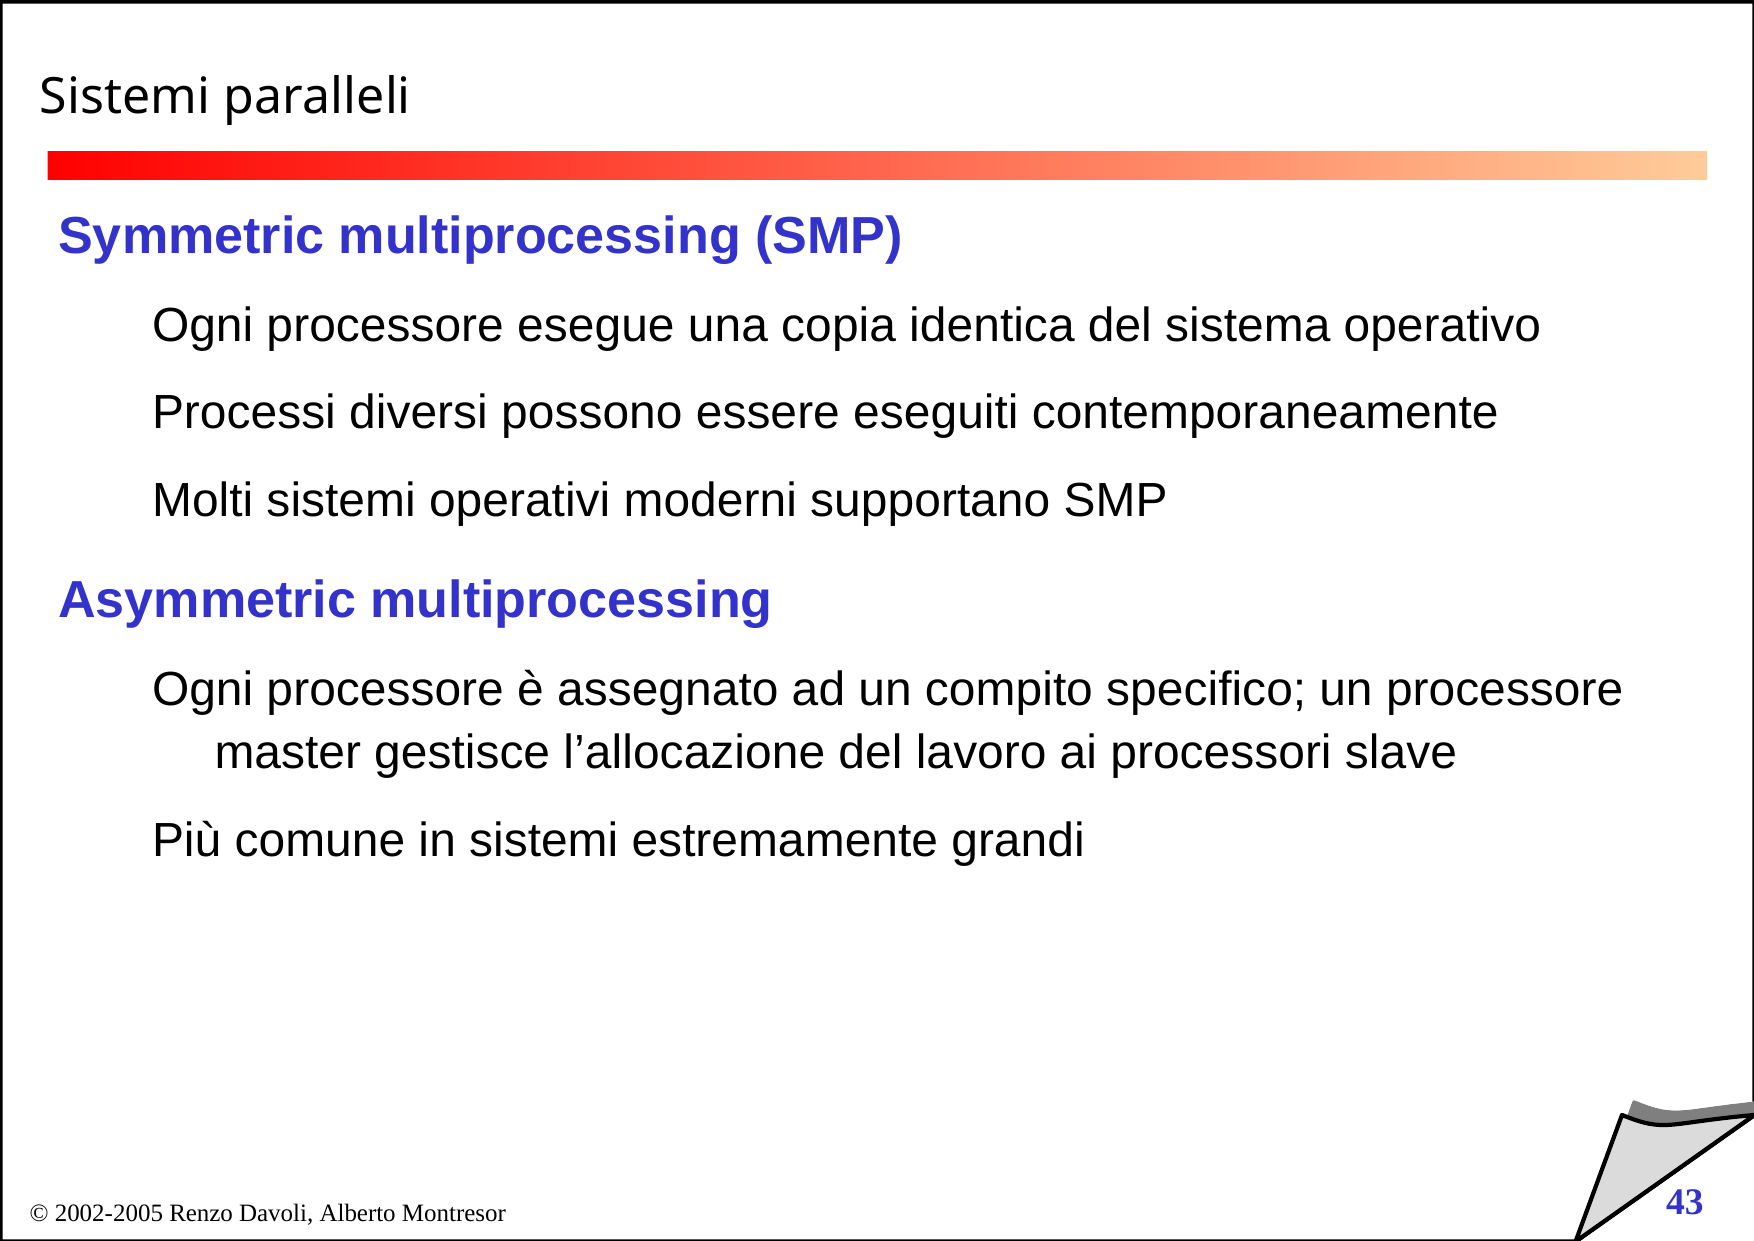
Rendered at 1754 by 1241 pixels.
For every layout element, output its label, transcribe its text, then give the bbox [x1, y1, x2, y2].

title Sistemi paralleli [40, 49, 1713, 144]
list Symmetric multiprocessing (SMP) Ogni processore esegue una copia identica del sistema operativo Processi diversi possono essere eseguiti contemporaneamente Molti sistemi operativi moderni supportano SMP Asymmetric multiprocessing Ogni processore è assegnato ad un compito specifico; un processore master gestisce l’allocazione del lavoro ai processori slave Più comune in sistemi estremamente grandi [58, 206, 1696, 1013]
